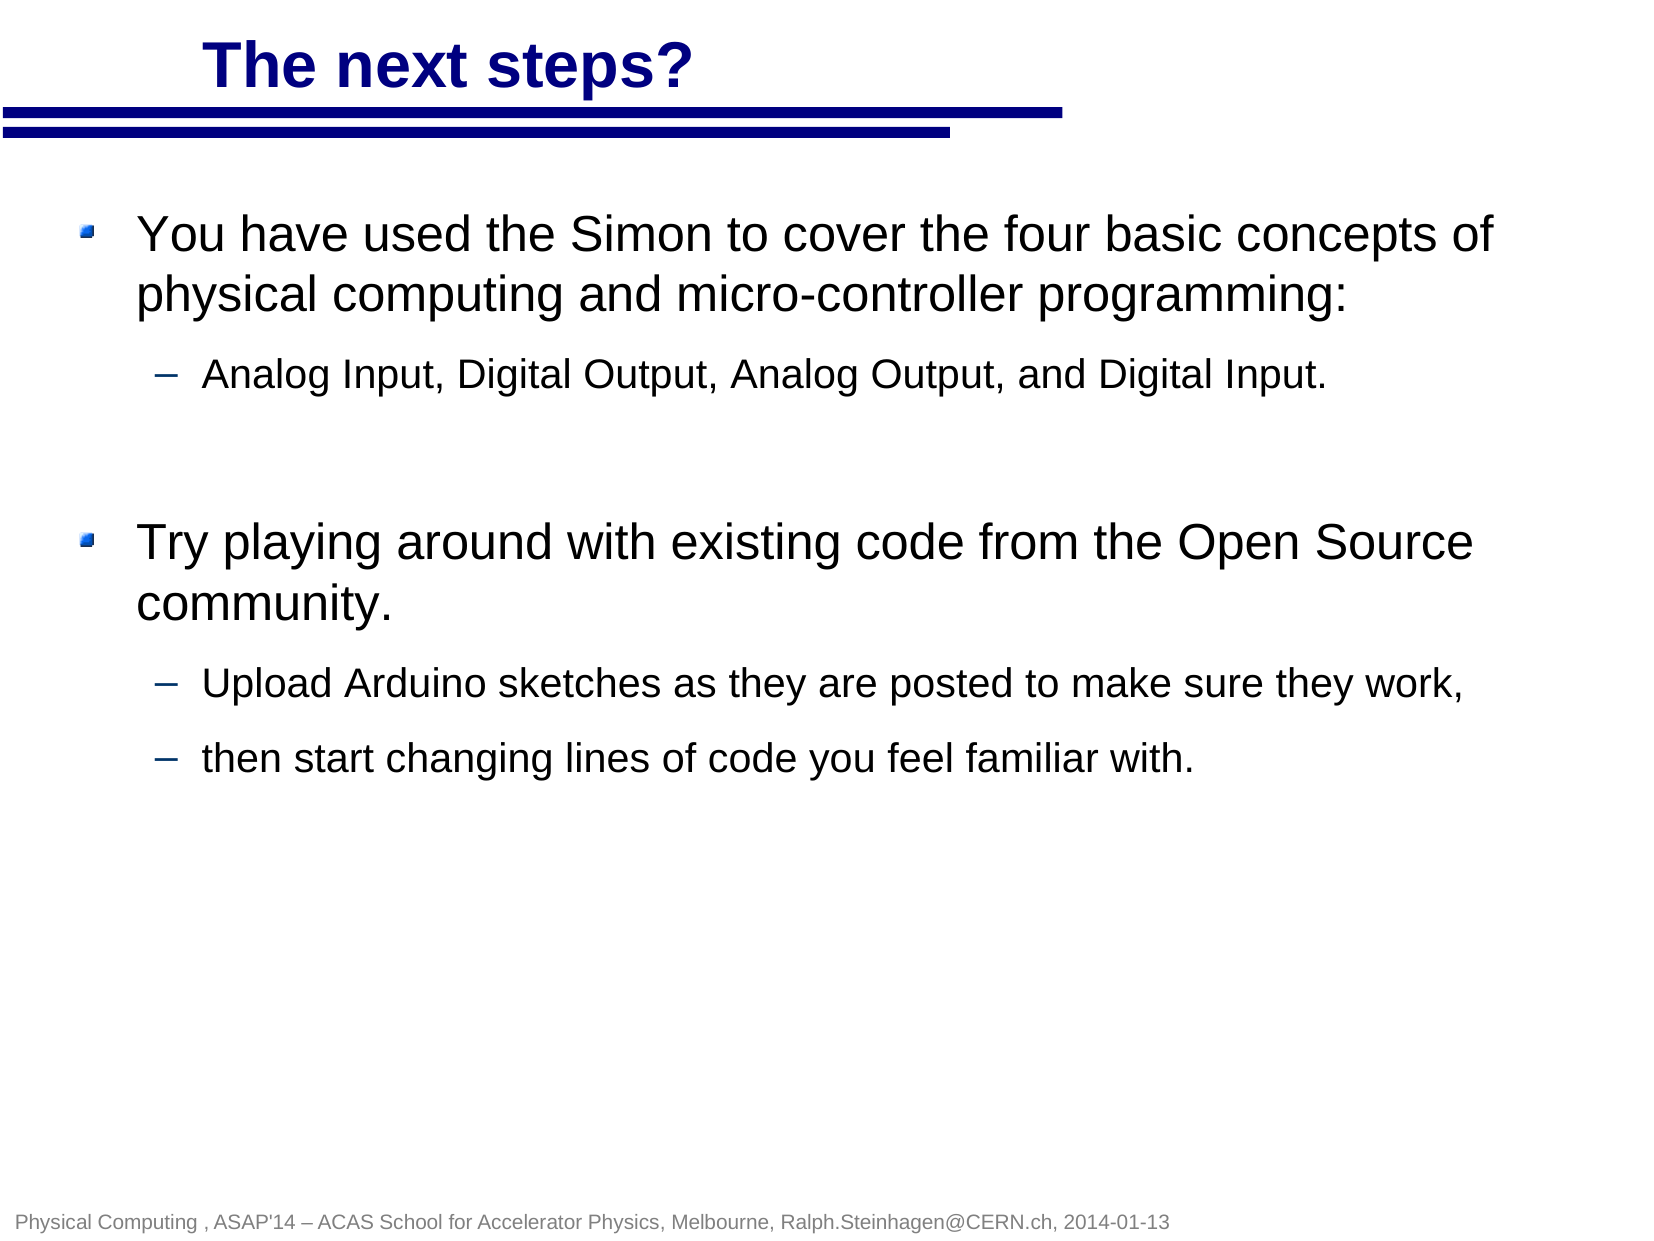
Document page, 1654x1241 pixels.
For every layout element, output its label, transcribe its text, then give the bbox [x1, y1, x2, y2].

list You have used the Simon to cover the four basic concepts of physical computing and micro-controller programming: Analog Input, Digital Output, Analog Output, and Digital Input. Try playing around with existing code from the Open Source community. Upload Arduino sketches as they are posted to make sure they work, then start changing lines of code you feel familiar with. [65, 192, 1628, 1205]
title The next steps? [165, 0, 1323, 124]
